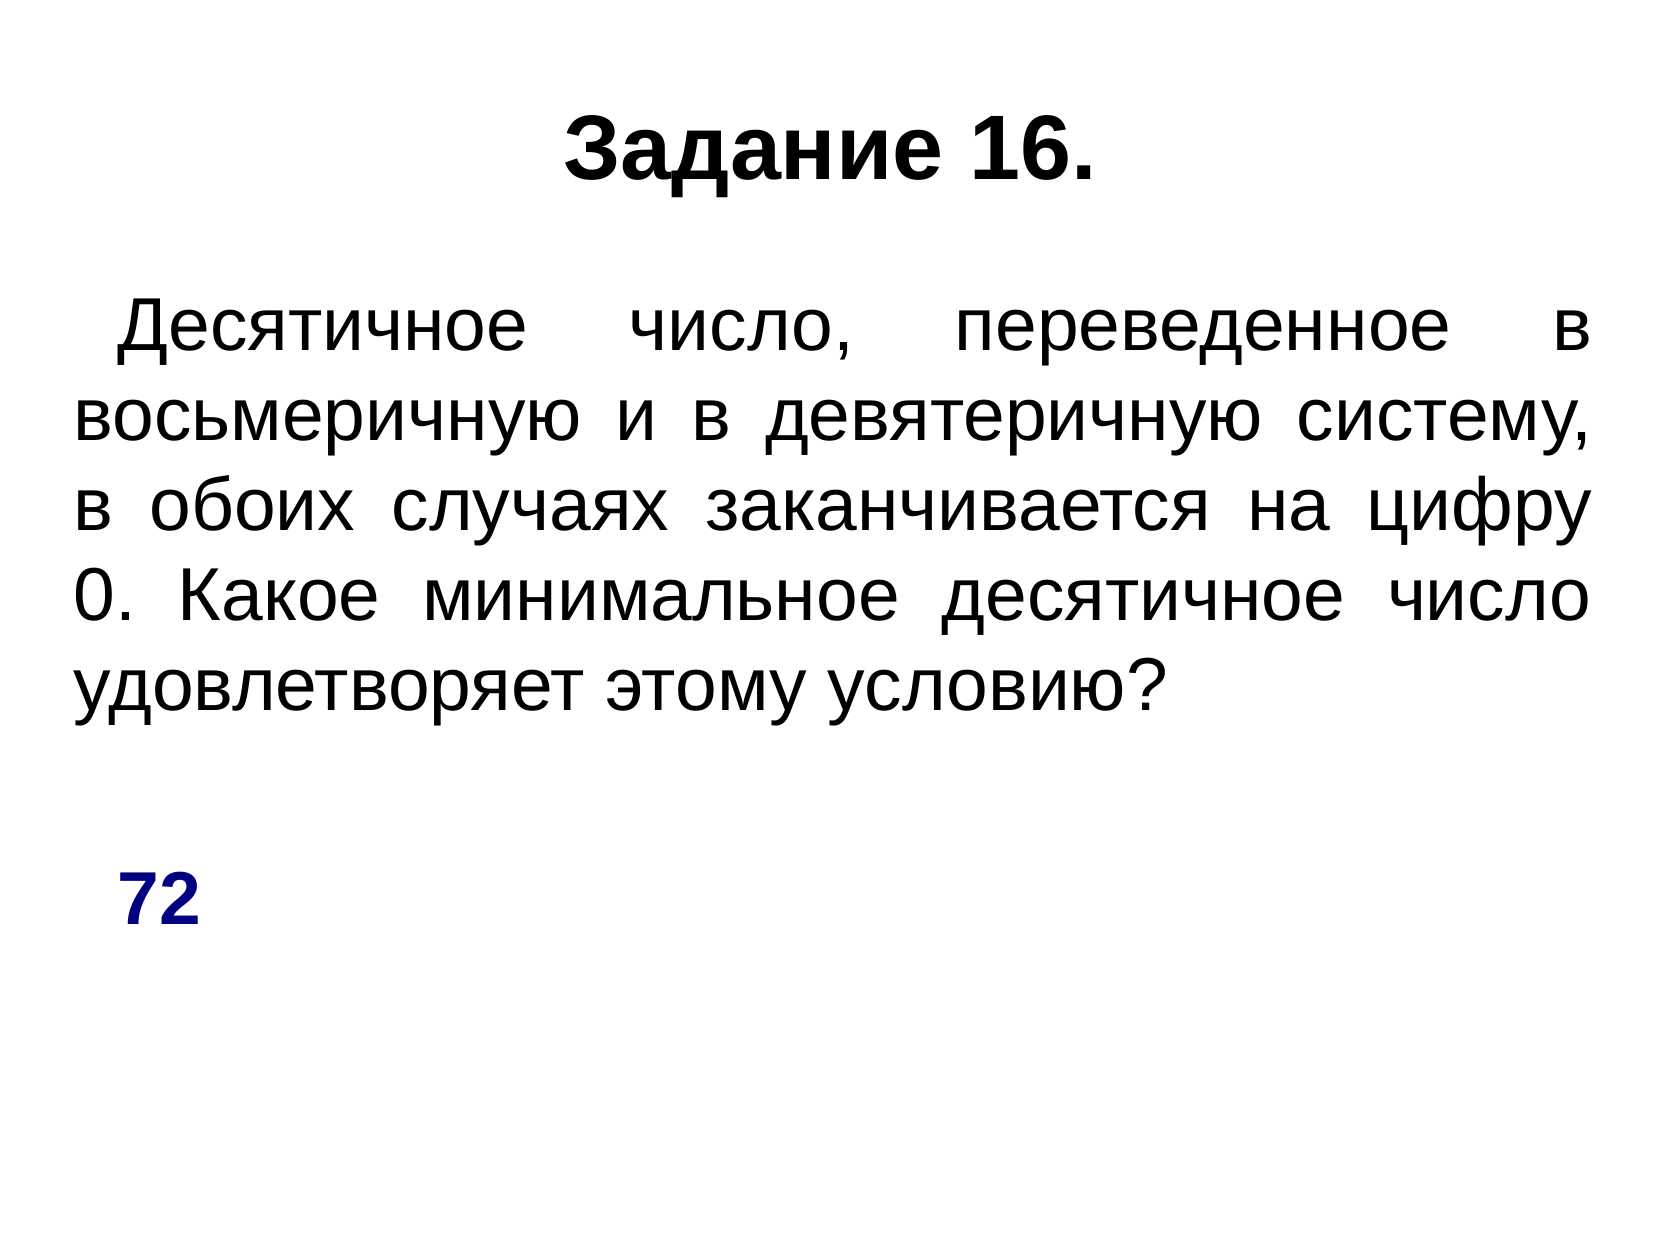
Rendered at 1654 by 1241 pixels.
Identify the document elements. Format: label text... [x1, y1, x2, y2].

text_box Десятичное число, переведенное в восьмеричную и в девятеричную систему, в обоих случаях заканчивается на цифру 0. Какое минимальное десятичное число удовлетворяет этому условию? 72 [58, 268, 1609, 1194]
title Задание 16. [82, 68, 1571, 268]
